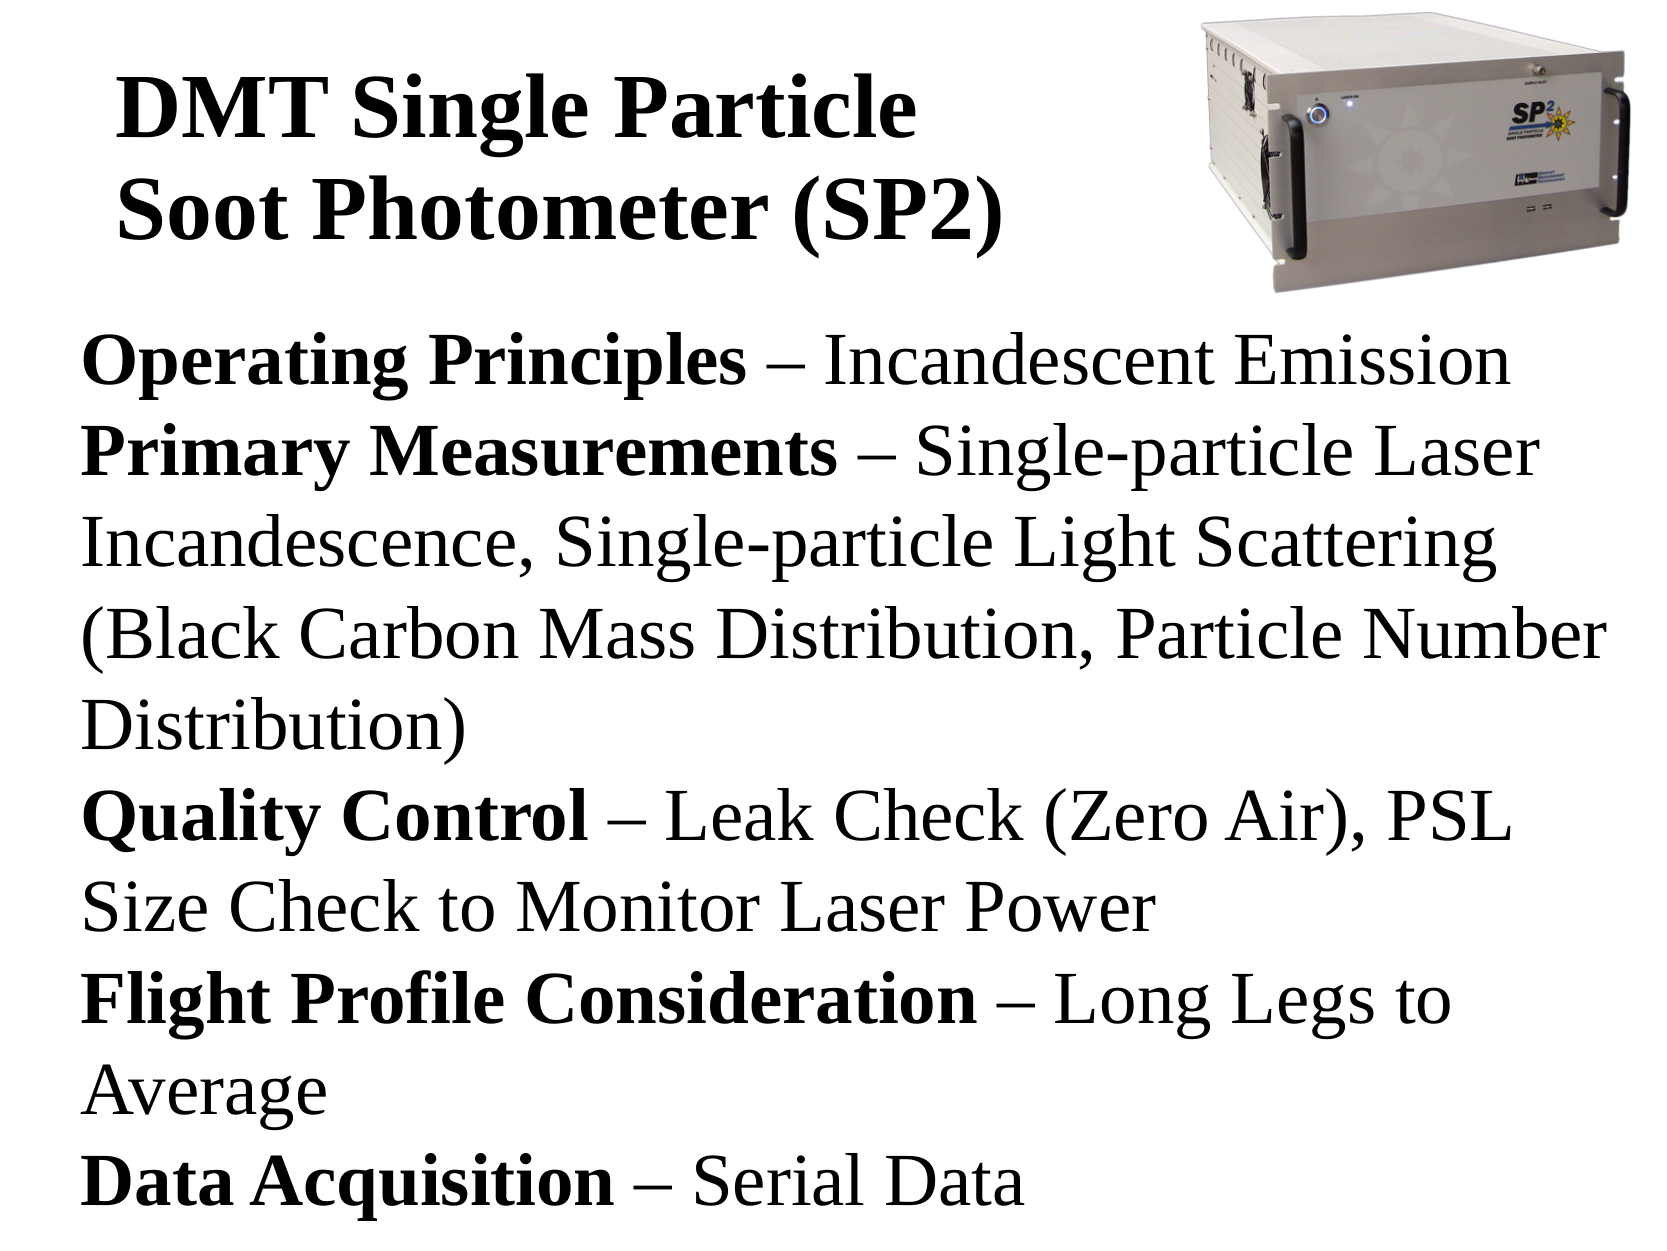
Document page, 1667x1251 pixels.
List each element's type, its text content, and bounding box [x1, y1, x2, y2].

title Operating Principles – Incandescent Emission Primary Measurements – Single-particle Laser Incandescence, Single-particle Light Scattering (Black Carbon Mass Distribution, Particle Number Distribution) Quality Control – Leak Check (Zero Air), PSL Size Check to Monitor Laser Power Flight Profile Consideration – Long Legs to Average Data Acquisition – Serial Data [45, 285, 1648, 1246]
picture [1200, 0, 1632, 301]
title DMT Single Particle Soot Photometer (SP2) [115, 53, 1085, 262]
